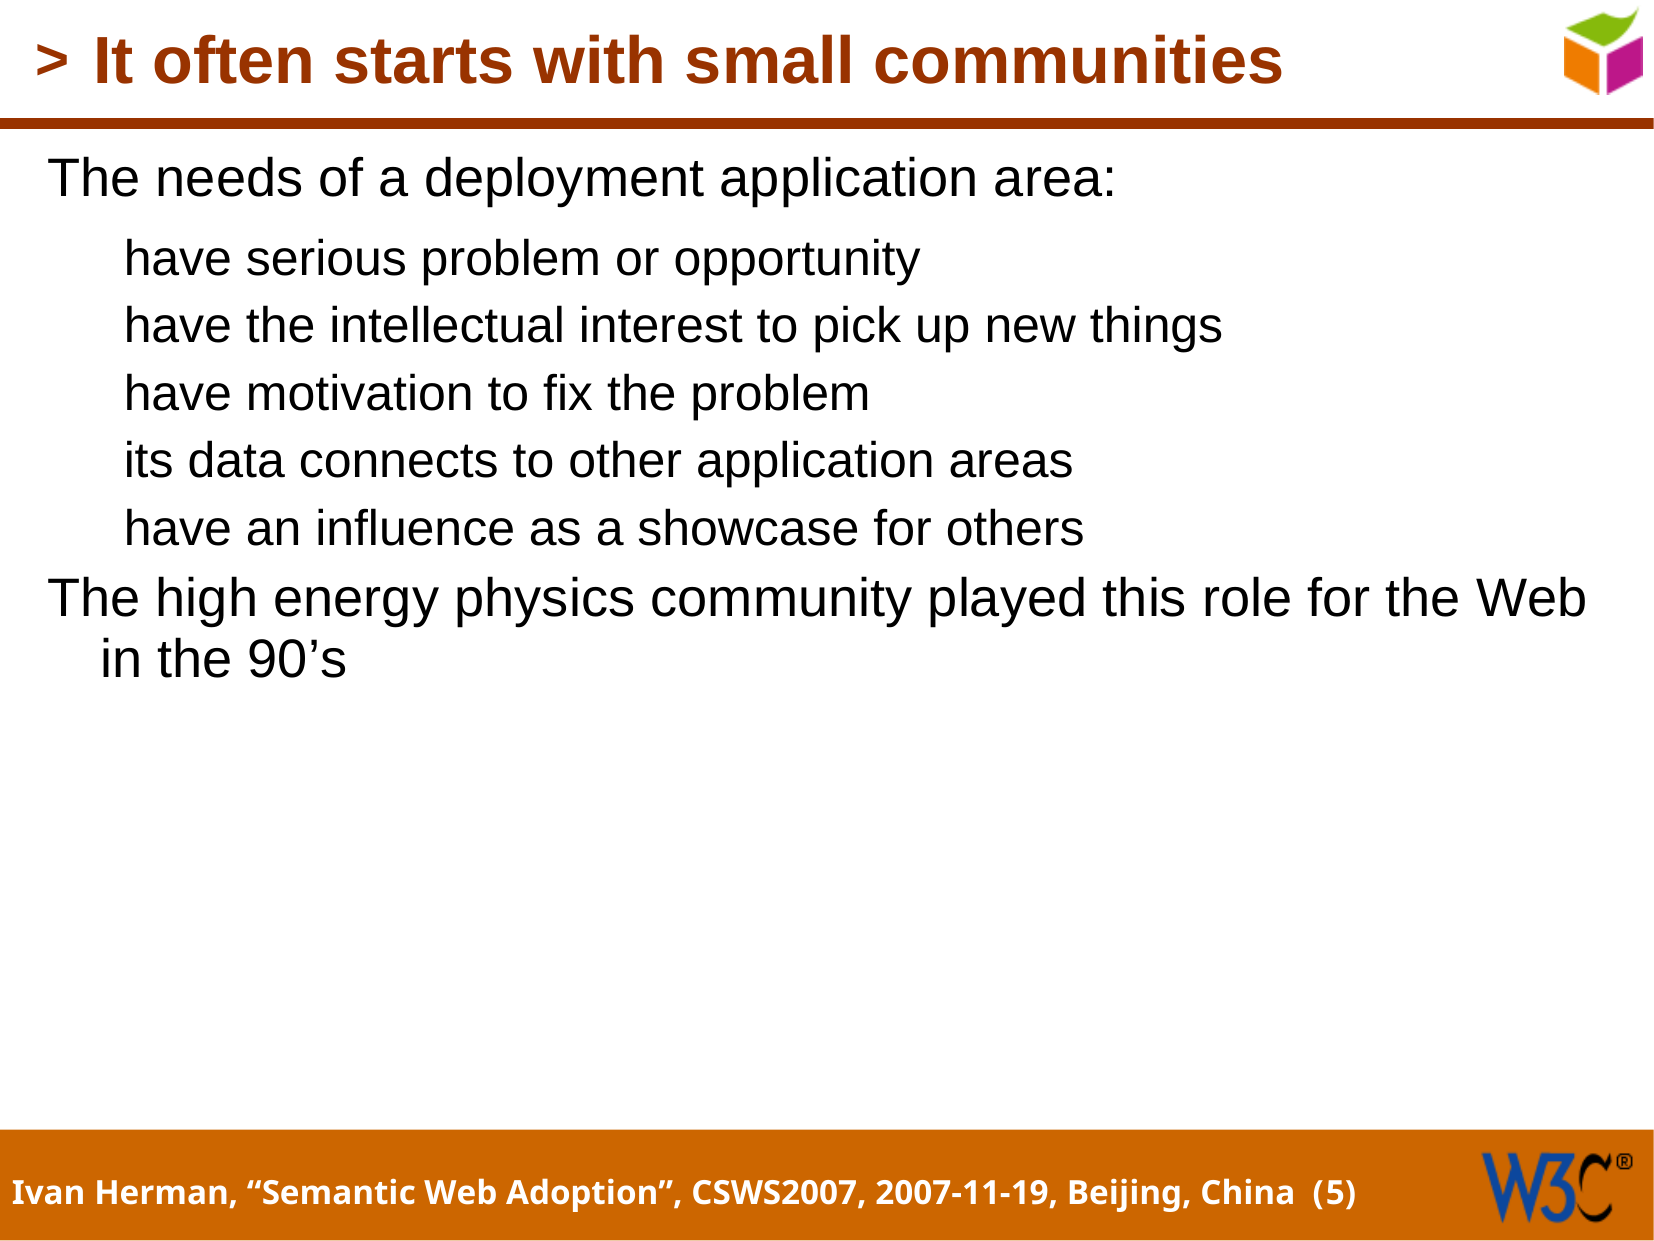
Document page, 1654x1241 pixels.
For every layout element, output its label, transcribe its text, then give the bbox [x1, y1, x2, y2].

picture [1564, 5, 1643, 95]
list The needs of a deployment application area: have serious problem or opportunity have the intellectual interest to pick up new things have motivation to fix the problem its data connects to other application areas have an influence as a showcase for others The high energy physics community played this role for the Web in the 90’s [29, 147, 1624, 1119]
title It often starts with small communities [93, 7, 1493, 111]
picture [1477, 1149, 1639, 1228]
